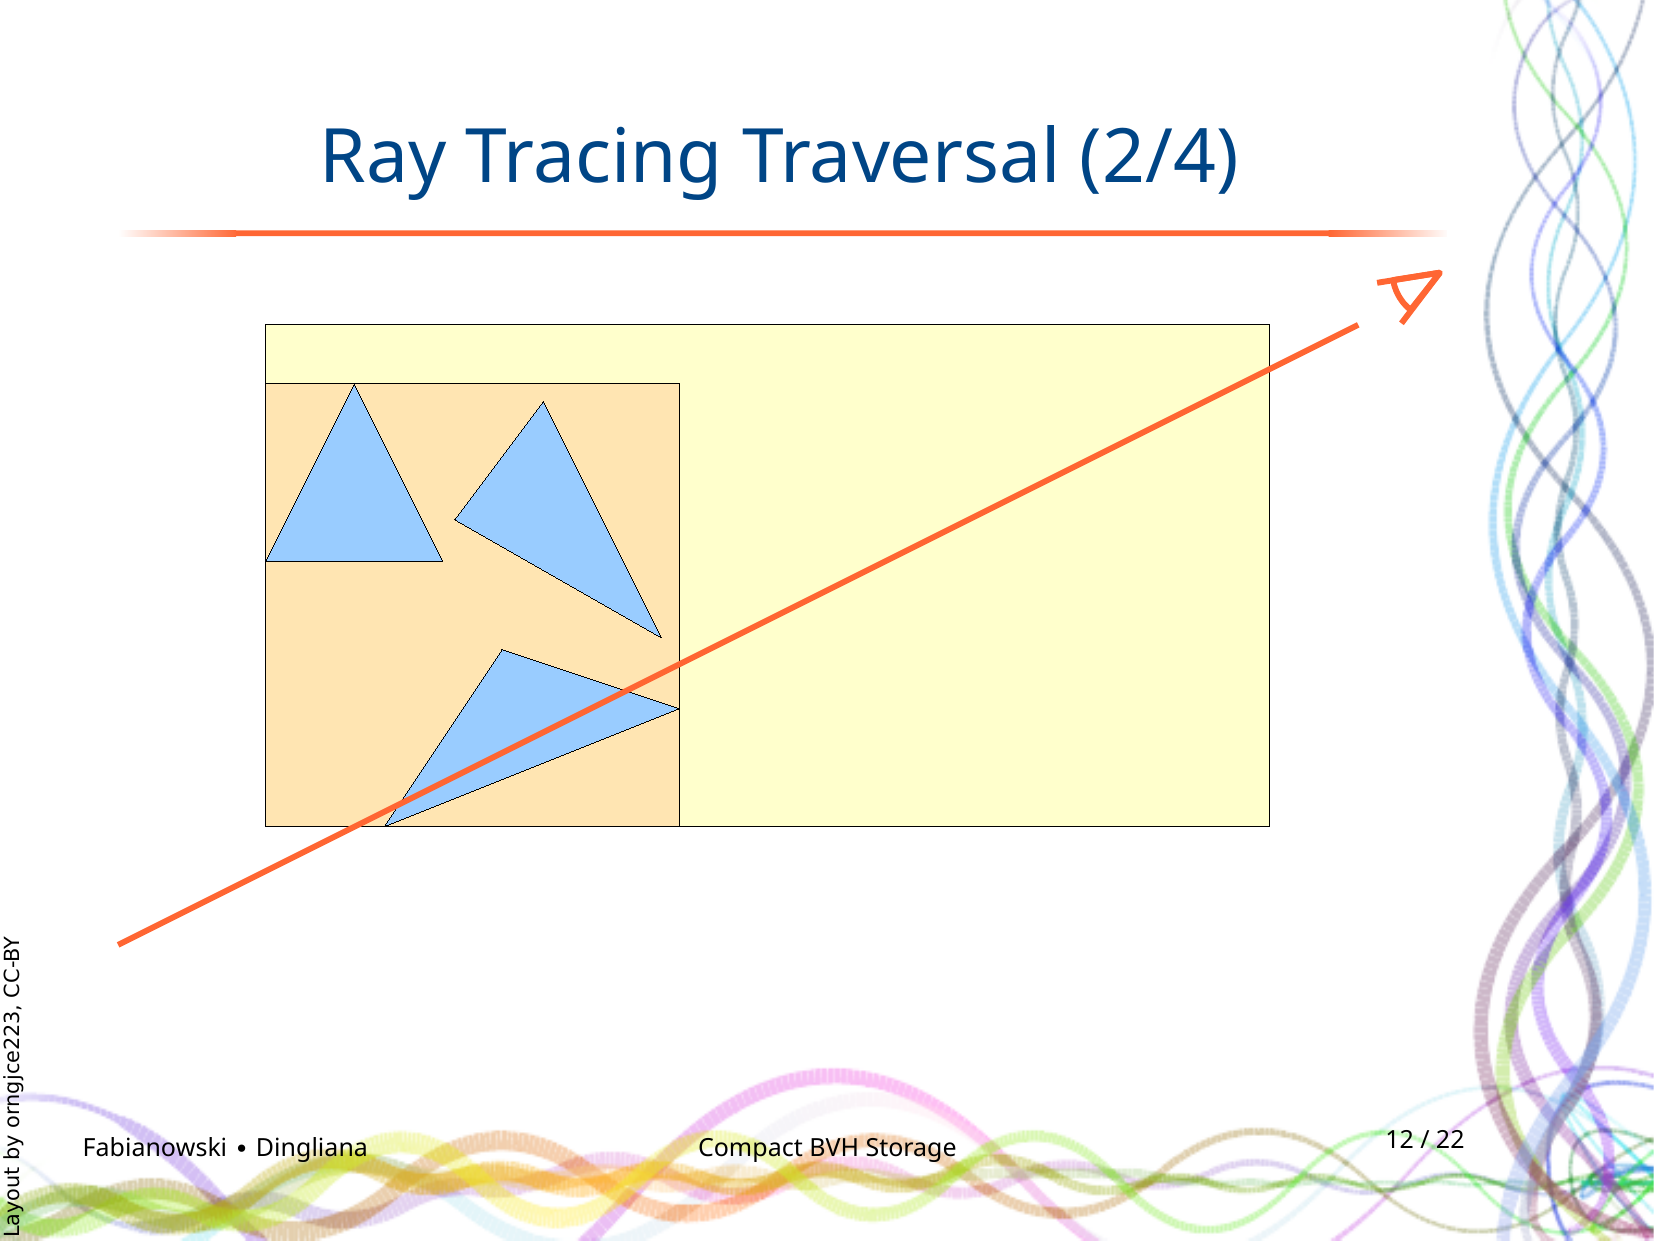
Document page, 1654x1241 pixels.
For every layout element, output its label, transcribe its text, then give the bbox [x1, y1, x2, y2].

text_box [363, 373, 1270, 827]
text_box 12 / 22 [1346, 1122, 1477, 1153]
title Ray Tracing Traversal (2/4) [82, 56, 1477, 250]
picture [0, 0, 1654, 1241]
text_box [265, 324, 1270, 827]
